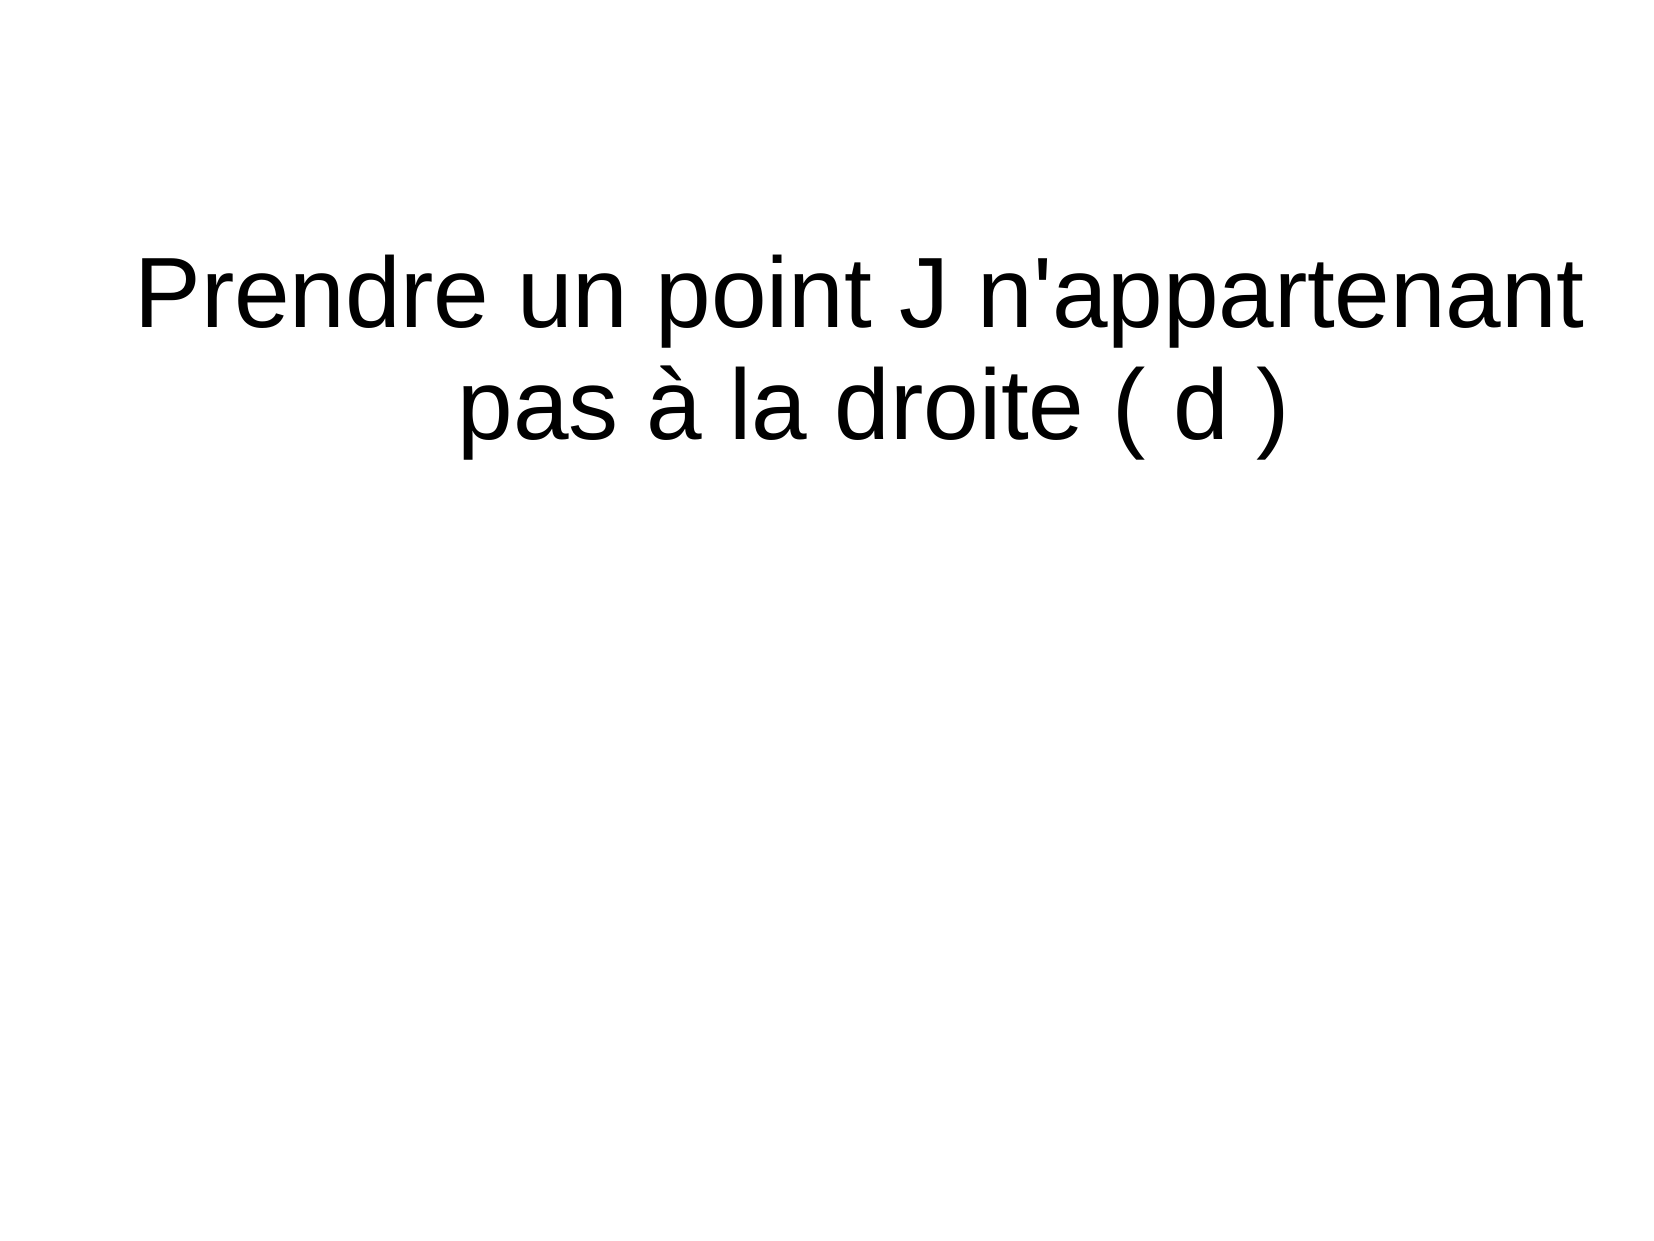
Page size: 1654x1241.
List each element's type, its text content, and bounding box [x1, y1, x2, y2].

subtitle Prendre un point J n'appartenant pas à la droite ( d ) [129, 119, 1619, 579]
